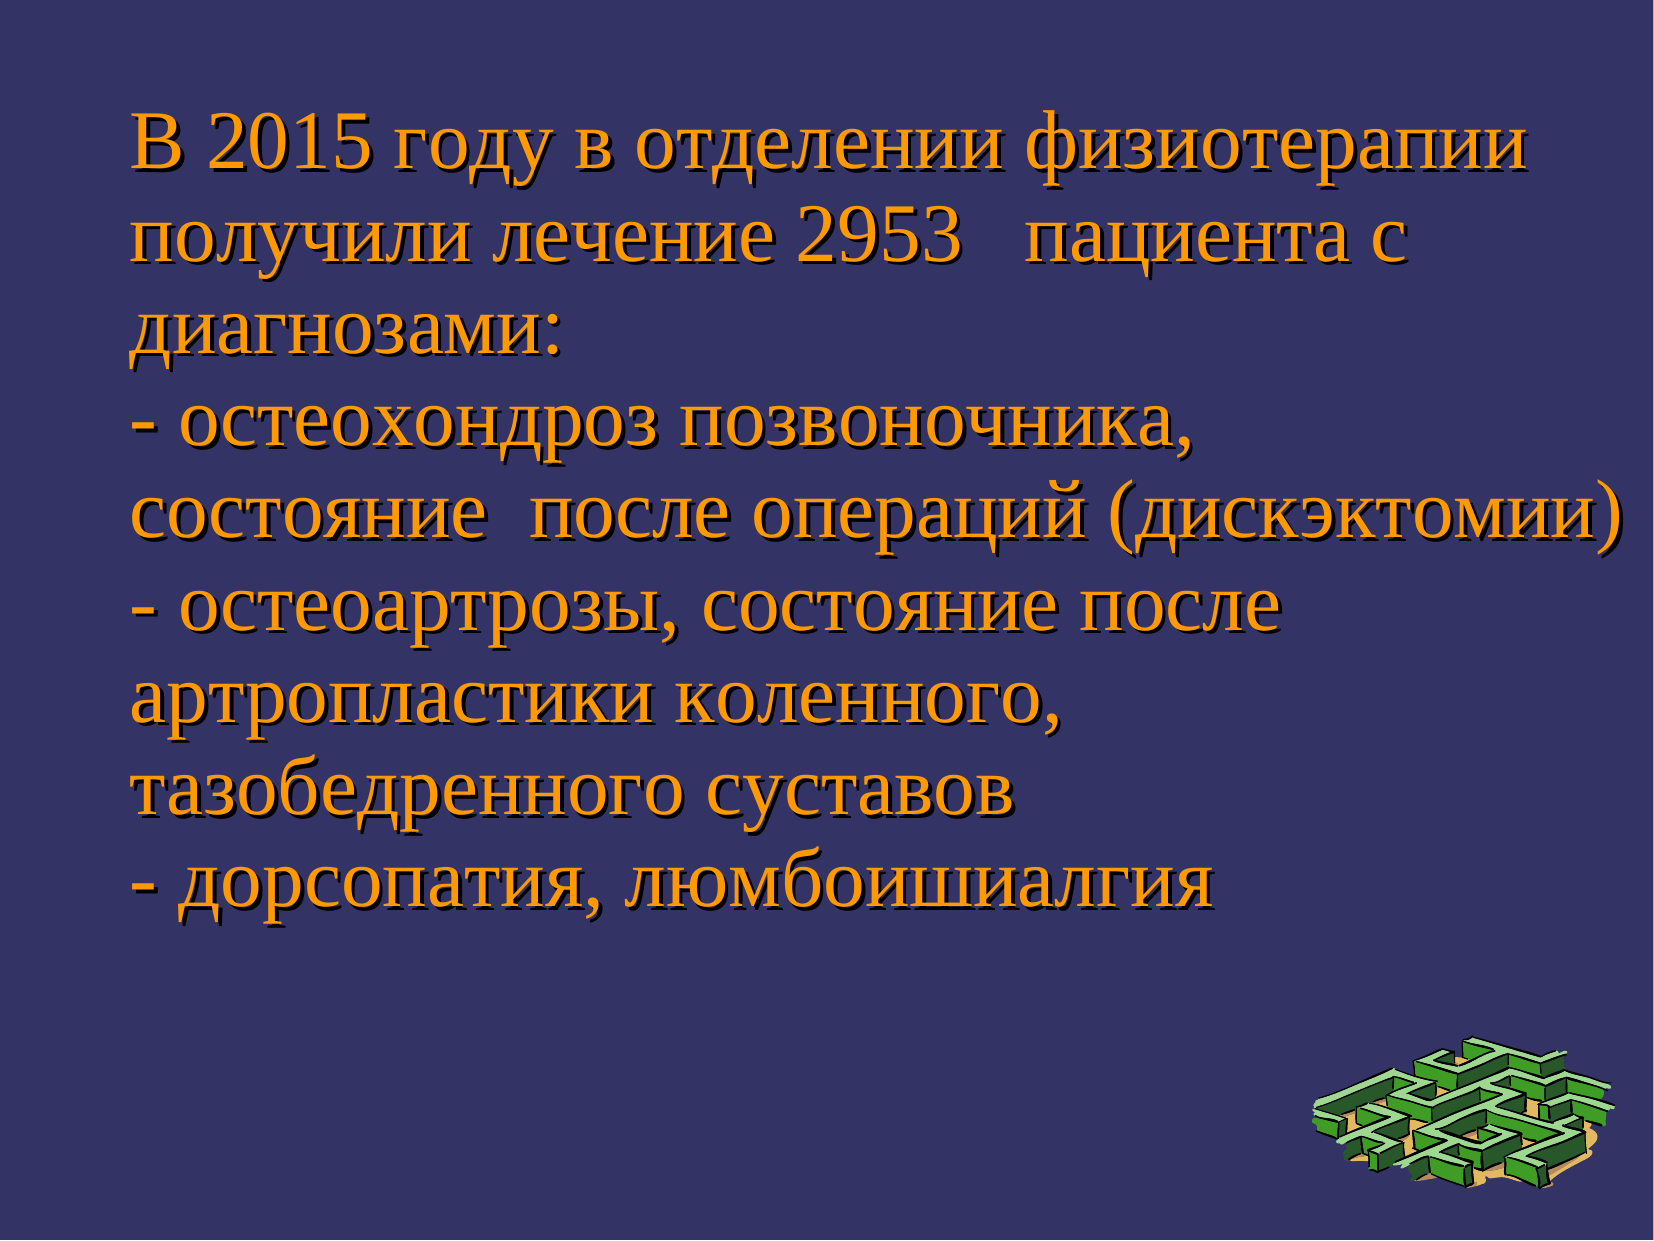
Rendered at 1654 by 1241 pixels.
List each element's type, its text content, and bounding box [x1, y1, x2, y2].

list В 2015 году в отделении физиотерапии получили лечение 2953 пациента с диагнозами: - остеохондроз позвоночника, состояние после операций (дискэктомии) - остеоартрозы, состояние после артропластики коленного, тазобедренного суставов - дорсопатия, люмбоишиалгия [47, 94, 1630, 1241]
